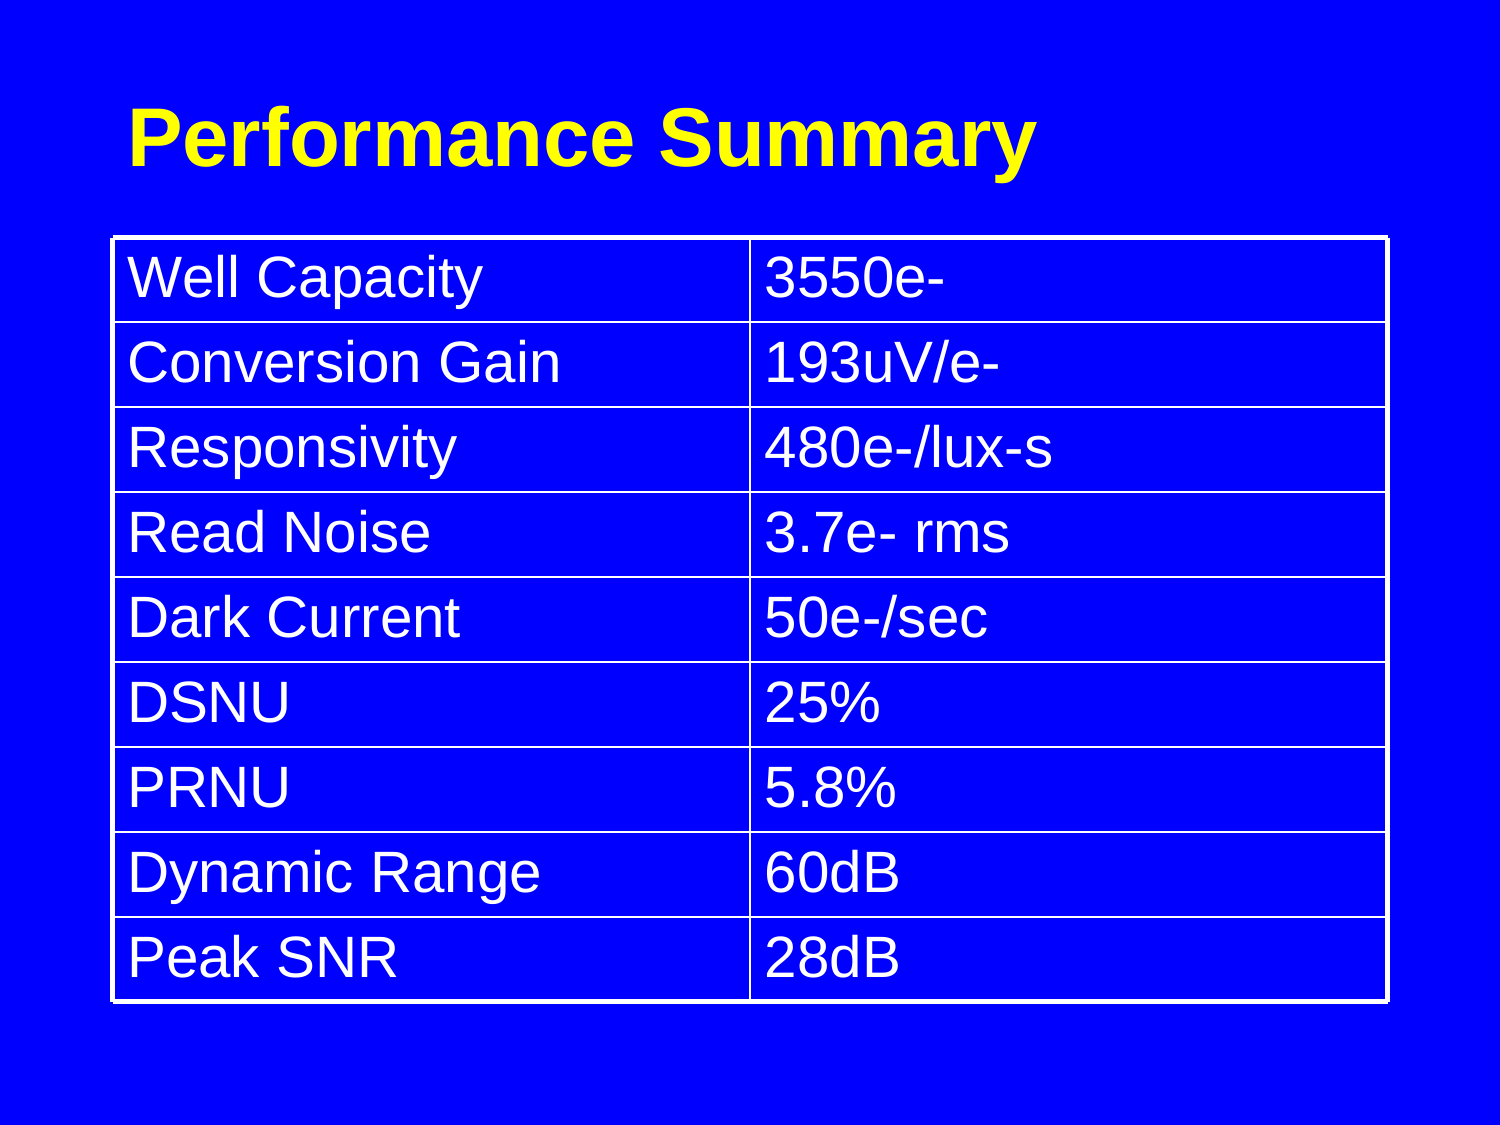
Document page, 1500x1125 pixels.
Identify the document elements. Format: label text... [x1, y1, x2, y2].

title Performance Summary [112, 74, 1388, 201]
text_box 3.7e- rms [751, 493, 1385, 576]
text_box 25% [751, 663, 1385, 746]
text_box Read Noise [115, 493, 749, 576]
text_box 3550e- [751, 240, 1385, 321]
text_box DSNU [115, 663, 749, 746]
text_box 193uV/e- [751, 323, 1385, 406]
text_box Well Capacity [115, 240, 749, 321]
text_box 60dB [751, 833, 1385, 916]
text_box 480e-/lux-s [751, 408, 1385, 491]
text_box Dark Current [115, 578, 749, 661]
text_box 50e-/sec [751, 578, 1385, 661]
text_box 5.8% [751, 748, 1385, 831]
text_box Dynamic Range [115, 833, 749, 916]
text_box Peak SNR [115, 918, 749, 999]
text_box 28dB [751, 918, 1385, 999]
text_box Conversion Gain [115, 323, 749, 406]
text_box PRNU [115, 748, 749, 831]
text_box Responsivity [115, 408, 749, 491]
